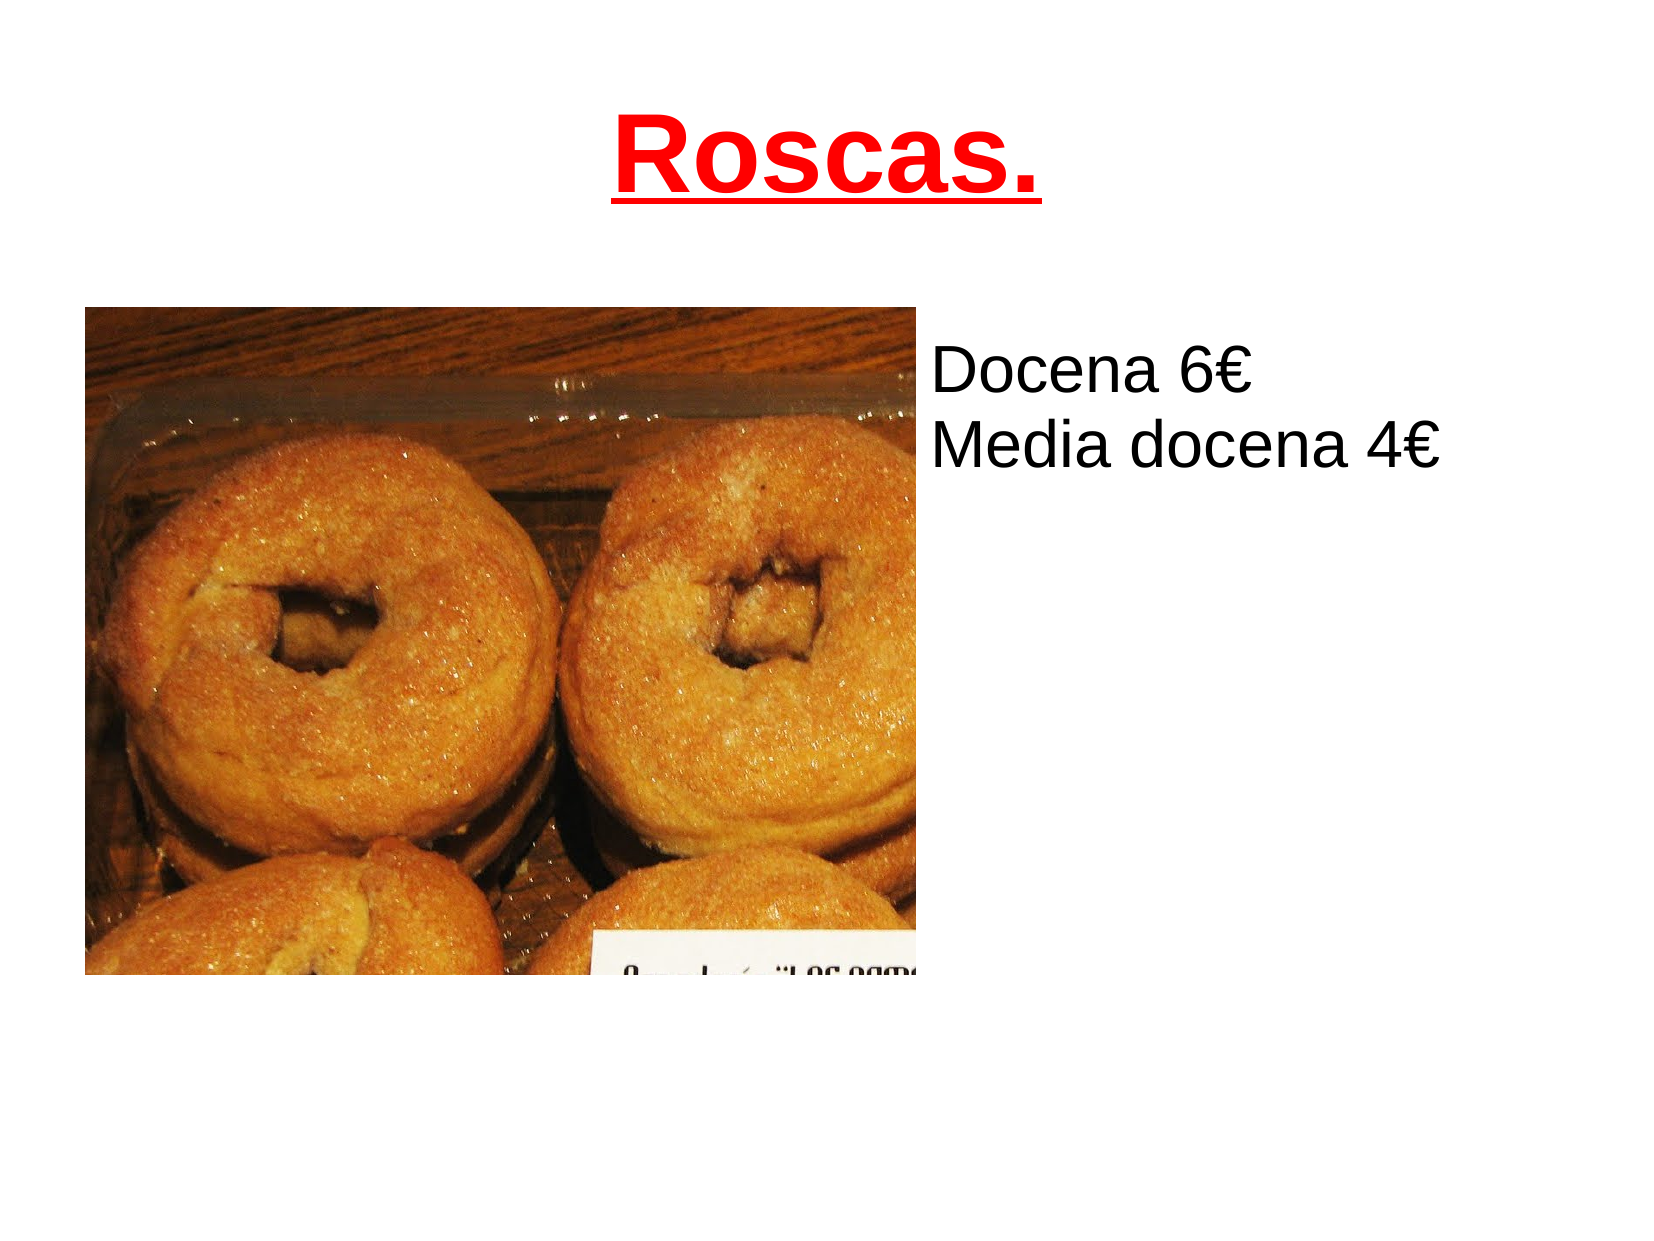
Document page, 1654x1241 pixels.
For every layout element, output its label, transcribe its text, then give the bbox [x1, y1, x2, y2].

title Roscas. [82, 56, 1571, 250]
picture [85, 307, 916, 975]
text_box Docena 6€ Media docena 4€ [916, 324, 1477, 562]
